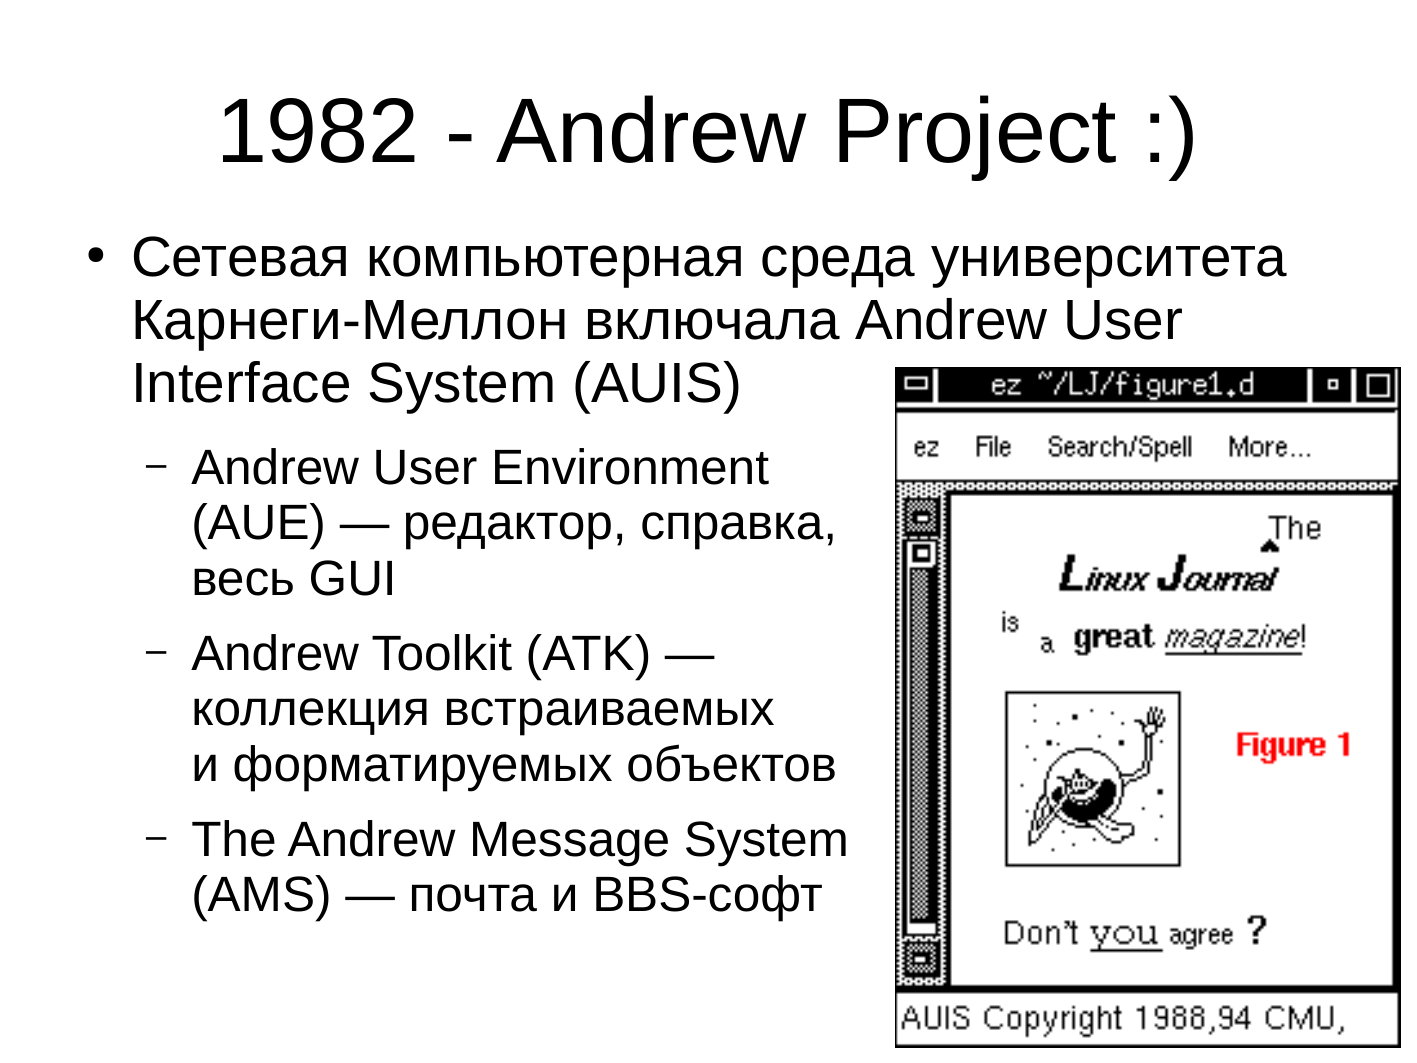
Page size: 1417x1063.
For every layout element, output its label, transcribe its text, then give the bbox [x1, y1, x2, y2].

picture [895, 367, 1401, 1048]
title 1982 - Andrew Project :) [70, 42, 1346, 220]
list Сетевая компьютерная среда университета Карнеги-Меллон включала Andrew User Interface System (AUIS) Andrew User Environment (AUE) — редактор, справка, весь GUI Andrew Toolkit (ATK) — коллекция встраиваемых и форматируемых объектов The Andrew Message System (AMS) — почта и BBS-софт [70, 225, 1346, 927]
